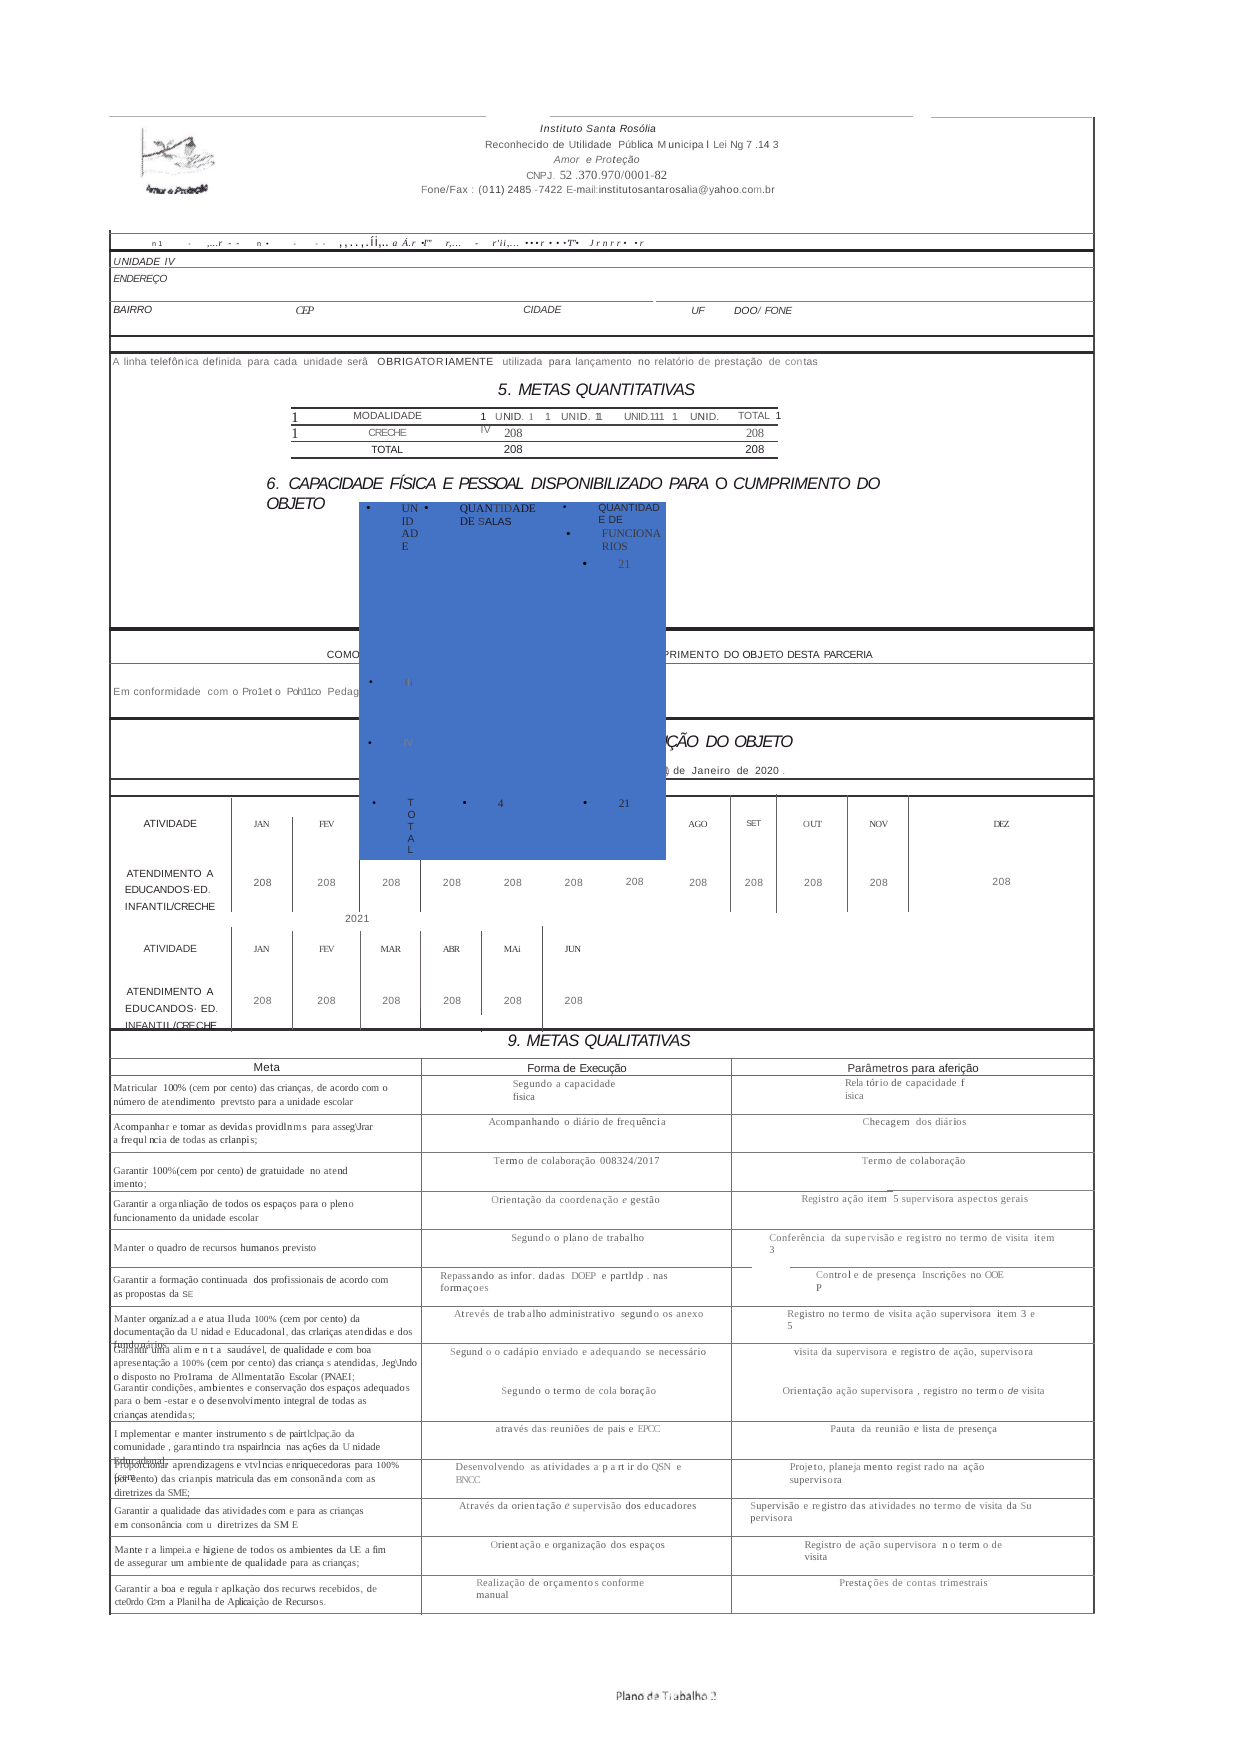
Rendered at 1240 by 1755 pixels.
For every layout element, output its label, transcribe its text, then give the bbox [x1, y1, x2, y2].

text_box Supervisão e registro das atividades no termo de visita da Su pervisora [748, 1498, 1077, 1514]
text_box Garantir a organliação de todos os espaços para o pleno funcionamento da unidade escolar [111, 1196, 419, 1225]
table_header QUANTIDADE DE SALAS [420, 502, 543, 557]
text_box Instituto Santa Rosólia Reconhecido de Utilidade Pública Municipa l Lei Ng 7 .14 3 Amor e Proteção CNPJ. 52 .370.970/0001-82 Fone/Fax : (011) 2485 -7422 E-mail: institutosantarosal ia@yahoo.com.br [417, 122, 787, 199]
text_box FEV [317, 818, 337, 832]
text_box TOTAL 1 [736, 409, 783, 424]
text_box Garantir 100%(cem por cento) de gratuidade no atend imento; [111, 1164, 379, 1179]
text_box Meta [251, 1060, 283, 1076]
table_header UNIDADE [359, 502, 420, 557]
text_box Registro ação item 5 supervisora aspectos gerais [799, 1192, 1029, 1207]
table_cell [543, 677, 666, 737]
text_box Mante r a limpei.a e higiene de todos os ambientes da UE a fim de assegurar um ambiente de qualidade para as crianças; [112, 1542, 392, 1570]
table_cell 21 [543, 557, 666, 617]
text_box Segundo o plano de trabalho [509, 1231, 647, 1246]
text_box Matricular 100% (cem por cento) das crianças, de acordo com o número de atendimento prevtsto para a unidade escolar [111, 1080, 418, 1109]
text_box ATIVIDADE [141, 942, 201, 957]
table_cell [420, 617, 543, 677]
text_box Segund o o cadápio enviado e adequando se necessário [448, 1345, 707, 1360]
table_cell [359, 557, 420, 617]
text_box 2021 [342, 912, 373, 928]
text_box 208 [687, 875, 710, 891]
text_box 7.METODOLOGIA COMO SERÃO DESENVOLVIDAS AS ATIVIDADES VISANDO O CUMPRIMENTO DO OBJETO DESTA PARCERIA Em conformidade com o Pro1et o Poh11co Pedagógico e Normativas da Secretaria de Educação 8. CRONOGRAMA PARA A EXECUÇÃO DO OBJETO Periodo de Execução : 18 meses à partir de 11) de Janeiro de 2020 . 2020 [111, 631, 359, 795]
table_cell [543, 737, 666, 797]
text_box A linha telefônica definida para cada unidade serâ OBRIGATORIAMENTE utilizada para lançamento no relatório de prestação de contas [110, 354, 822, 370]
text_box por cento) das crianpis matricula das em consonãnda com as diretrizes da SME; [112, 1471, 413, 1500]
text_box Checagem dos diários [860, 1114, 967, 1130]
text_box MAR [378, 942, 403, 957]
text_box ATIVIDADE [141, 817, 201, 832]
text_box Através da orientação e supervisão dos educadores [457, 1498, 699, 1515]
text_box Orientação e organização dos espaços [488, 1537, 668, 1553]
text_box Atrevés de trabalho administrativo segundo os anexo [452, 1306, 704, 1322]
text_box 1 [289, 423, 297, 443]
text_box Projeto, planeja mento regist rado na ação supervisora [787, 1460, 1040, 1476]
text_box Acompanhando o diário de frequência [486, 1115, 668, 1131]
text_box ABR [440, 942, 462, 957]
text_box MODALIDADE [351, 409, 426, 424]
table_cell [420, 737, 543, 797]
text_box Garantir a qualidade das atividades com e para as crianças em consonância com u diretrizes da SM E [112, 1503, 377, 1532]
text_box Registro no termo de visita ação supervisora item 3 e 5 [785, 1306, 1045, 1322]
text_box Conferência da supervisão e registro no termo de visita item 3 [767, 1230, 1061, 1246]
text_box Parâmetros para aferição [845, 1060, 981, 1076]
text_box Manter organíz.ad a e atua Iluda 100% (cem por cento) da documentação da U nidad e Educadonal, das crlariças atendidas e dos fundonários. [111, 1310, 421, 1340]
text_box Pauta da reunião e lista de presença [828, 1421, 999, 1437]
text_box [140, 126, 216, 194]
text_box Forma de Execução [525, 1060, 629, 1077]
table_cell Ili [359, 677, 420, 737]
text_box Acompanhar e tomar as devidas providlnms para asseg\Jrar a frequlncia de todas as crlanpis; [111, 1118, 379, 1148]
text_box AGO [686, 817, 710, 832]
table_cell [420, 677, 543, 737]
table_cell 21 [543, 797, 666, 860]
text_box 208 [251, 994, 275, 1009]
text_box 208 [315, 875, 339, 891]
text_box Realização de orçamentos conforme manual [474, 1576, 683, 1591]
text_box Repassando as infor. dadas DOEP e partldp . nas formaçoes [438, 1269, 719, 1284]
text_box Rela tório de capacidade f isica [842, 1076, 984, 1092]
text_box SET [744, 818, 764, 831]
text_box Segundo o termo de cola boração [499, 1383, 657, 1399]
text_box 208 [802, 875, 826, 891]
text_box Garantir uma alimenta saudável, de qualidade e com boa apresentaç:ão a 100% (cem por cento) das criança s atendidas, Jeg\Jndo o disposto no Pro1rama de Allmentatão Escolar (PNAEI; Garantir condições, ambientes e conservação dos espaços adequados para o bem -estar e o desenvolvimento integral de todas as crianças atendidas; [111, 1342, 421, 1423]
text_box CEP [293, 302, 316, 319]
text_box Orientação ação supervisora , registro no termo de visita [780, 1383, 1047, 1399]
text_box 208 [623, 875, 647, 890]
text_box 208 [315, 994, 339, 1009]
text_box 208 [867, 875, 891, 891]
text_box I mplementar e manter instrumento s de pairtlclpaç.ão da comunidade , garantindo tra nspairlncia nas aç6es da U nidade Educadonal; [111, 1426, 409, 1455]
text_box OUT [801, 817, 824, 832]
text_box FEV [317, 942, 337, 957]
text_box ATENDIMENTO A EDUCANDOS·ED. INFANTIL/CRECHE [122, 862, 223, 911]
text_box 208 [743, 425, 767, 442]
text_box ATENDIMENTO A EDUCANDOS· ED. INFANTIL/CRECHE [123, 981, 222, 1030]
text_box JAN [251, 818, 272, 832]
text_box Garantir a formação continuada dos profissionais de acordo com as propostas da SE [111, 1272, 400, 1301]
text_box Termo de colaboração 008324/2017 [491, 1153, 663, 1169]
text_box 208 [380, 994, 404, 1009]
text_box Segundo a capacidade fisica [510, 1077, 644, 1092]
text_box CIDADE [521, 303, 564, 319]
text_box Termo de colaboração [859, 1153, 967, 1169]
text_box JAN [251, 942, 272, 957]
table_cell IV [359, 737, 420, 797]
text_box Control e de presença Inscrições no OOE P [814, 1268, 1008, 1284]
text_box 208 [990, 875, 1014, 890]
text_box TOTAL 208 208 6. CAPACIDADE FÍSICA E PESSOAL DISPONIBILIZADO PARA O CUMPRIMENTO DO OBJETO [264, 442, 937, 495]
text_box através das reuniões de pais e EPCC [493, 1422, 663, 1437]
text_box [616, 1690, 718, 1700]
text_box MAi [501, 942, 523, 957]
text_box 208 208 9. METAS QUALITATIVAS [501, 994, 695, 1052]
text_box JUN [563, 942, 584, 957]
text_box 208 [562, 875, 586, 891]
text_box 5. METAS QUANTITATIVAS 1 UNID. 1 1 UNID. 11 UNID.111 1 UNID. IV [478, 378, 723, 425]
text_box n1 - ,...r -- n• - -- ,,..,.íi,.. a Á.r •I"' r,... - r'ii,... •••r •••'T"• Jrnrr• •r UNIDADE IV ENDEREÇO [111, 233, 645, 285]
table_cell [420, 557, 543, 617]
text_box DOO/ FONE [732, 304, 793, 319]
text_box 7.METODOLOGIA COMO SERÃO DESENVOLVIDAS AS ATIVIDADES VISANDO O CUMPRIMENTO DO OBJETO DESTA PARCERIA Em conformidade com o Pro1et o Poh11co Pedagógico e Normativas da Secretaria de Educação 8. CRONOGRAMA PARA A EXECUÇÃO DO OBJETO Periodo de Execução : 18 meses à partir de 11) de Janeiro de 2020 . 2020 [666, 631, 876, 795]
text_box NOV [867, 817, 890, 832]
table_cell [359, 617, 420, 677]
text_box BAIRRO [111, 303, 155, 319]
text_box Garantir a boa e regula r aplkaçào dos recurws recebidos, de cte0rdo Cc>m a Planilha de Aplicaiçào de Recursos. [112, 1580, 405, 1609]
table_header QUANTIDADE DE FUNCIONARIOS [543, 502, 666, 557]
text_box 208 [502, 425, 525, 442]
text_box Manter o quadro de recursos humanos previsto [111, 1240, 317, 1256]
text_box 208 [440, 875, 464, 891]
text_box DEZ [991, 817, 1012, 832]
text_box 208 [501, 875, 525, 891]
table_cell TOTAL [359, 797, 420, 860]
text_box Prestações de contas trimestrais [837, 1576, 991, 1591]
text_box 208 [251, 875, 275, 891]
table_cell 4 [420, 797, 543, 860]
text_box 208 [441, 994, 464, 1009]
text_box Registro de ação supervisora n o term o de visita [802, 1537, 1026, 1553]
text_box Proporcionar aprendizagens e vtvlncias enriquecedoras para 100% (cem [112, 1458, 422, 1473]
text_box visita da supervisora e registro de ação, supervisora [792, 1345, 1036, 1360]
text_box Orientação da coordenação e gestão [489, 1192, 663, 1208]
text_box UF [689, 304, 707, 319]
text_box Desenvolvendo as atividades a p a rt ir do QSN e BNCC [453, 1460, 702, 1476]
text_box 1 [289, 408, 297, 423]
text_box 208 [742, 875, 767, 891]
text_box 208 [380, 875, 404, 891]
text_box CRECHE [366, 425, 410, 441]
table_cell [543, 617, 666, 677]
